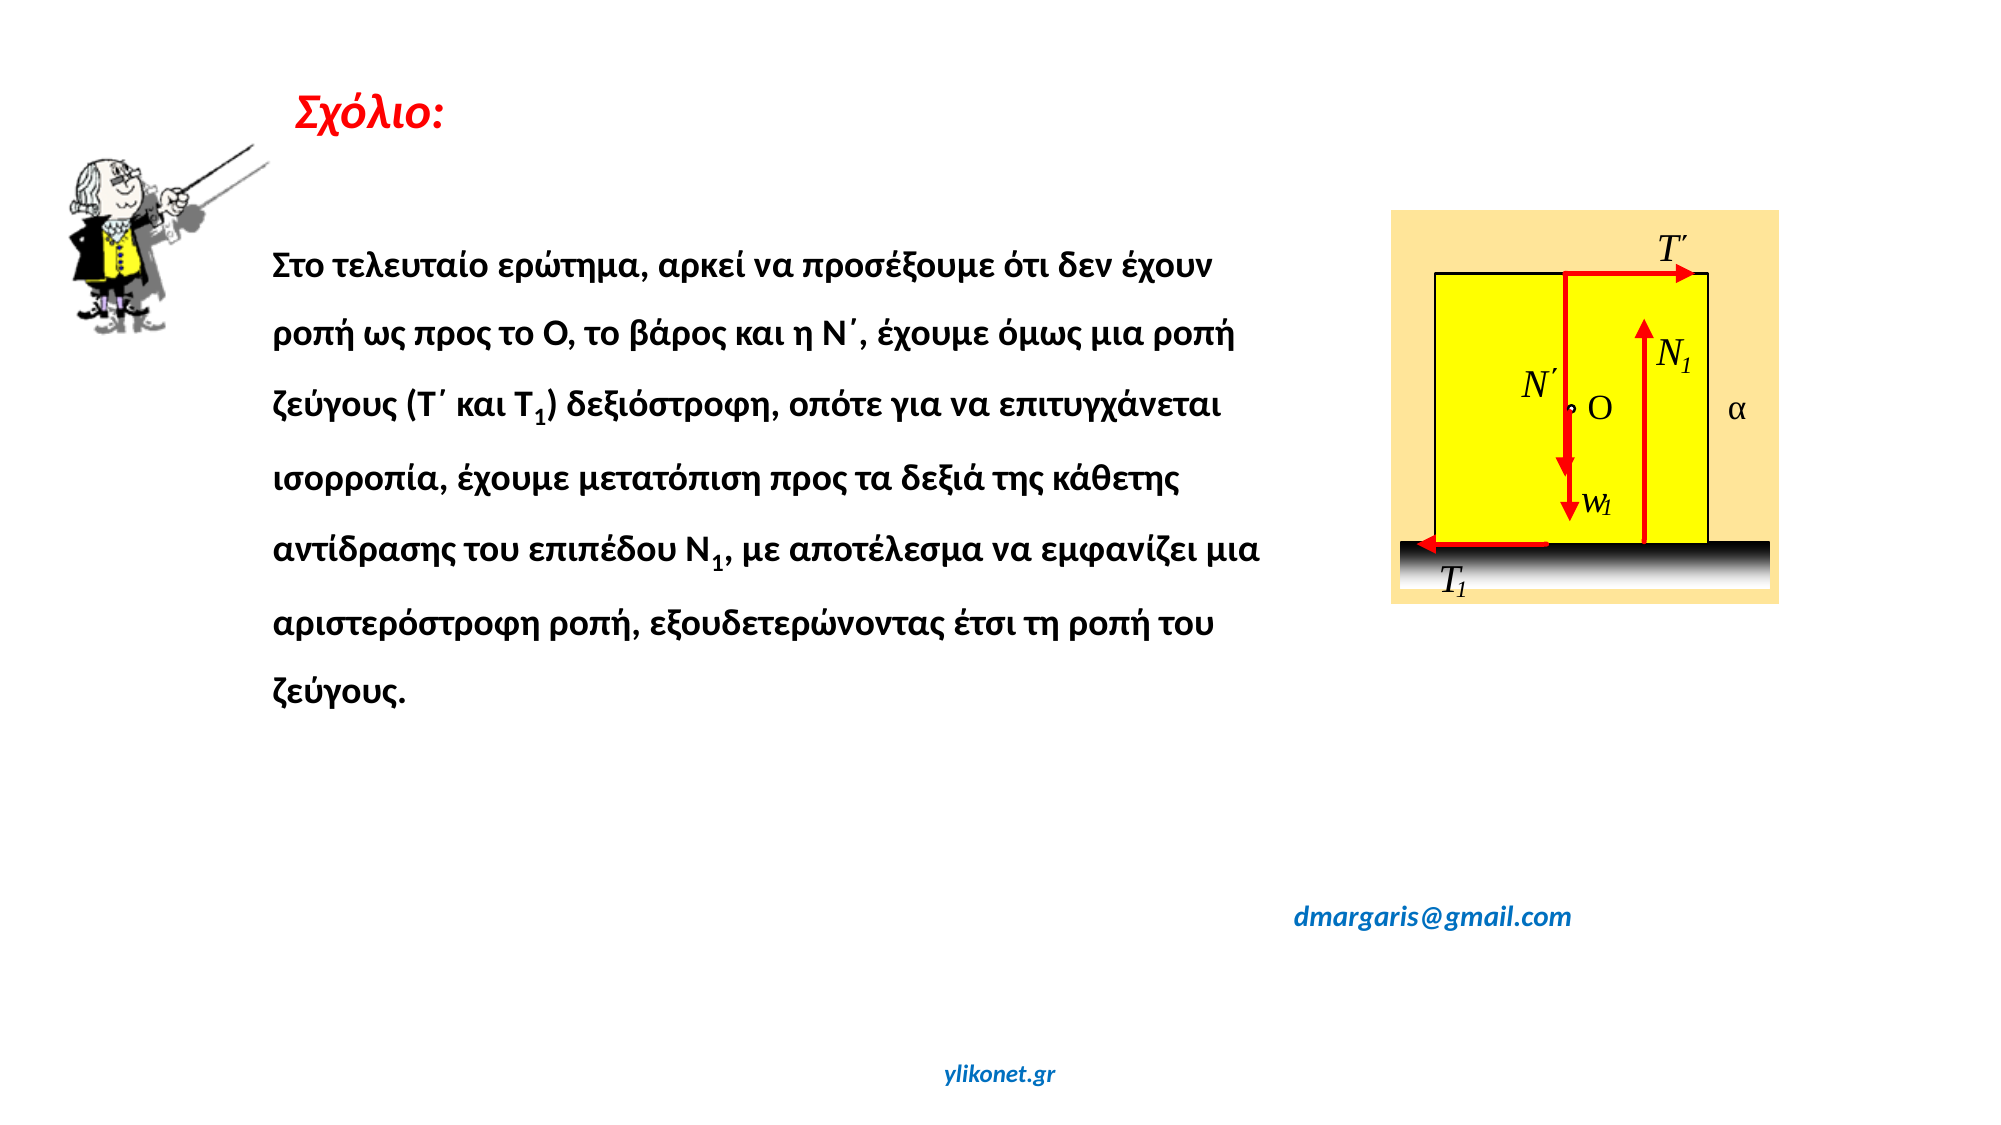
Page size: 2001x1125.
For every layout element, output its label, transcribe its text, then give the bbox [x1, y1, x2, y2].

chart [1391, 210, 1779, 604]
text_box Στο τελευταίο ερώτημα, αρκεί να προσέξουμε ότι δεν έχουν ροπή ως προς το Ο, το βάρος και η Ν΄, έχουμε όμως μια ροπή ζεύγους (Τ΄ και Τ1) δεξιόστροφη, οπότε για να επιτυγχάνεται ισορροπία, έχουμε μετατόπιση προς τα δεξιά της κάθετης αντίδρασης του επιπέδου Ν1, με αποτέλεσμα να εμφανίζει μια αριστερόστροφη ροπή, εξουδετερώνοντας έτσι τη ροπή του ζεύγους. [257, 210, 1317, 696]
text_box Σχόλιο: [279, 70, 478, 147]
text_box dmargaris@gmail.com [1278, 890, 1744, 941]
text_box ylikonet.gr [683, 1042, 1317, 1103]
picture [56, 139, 258, 332]
